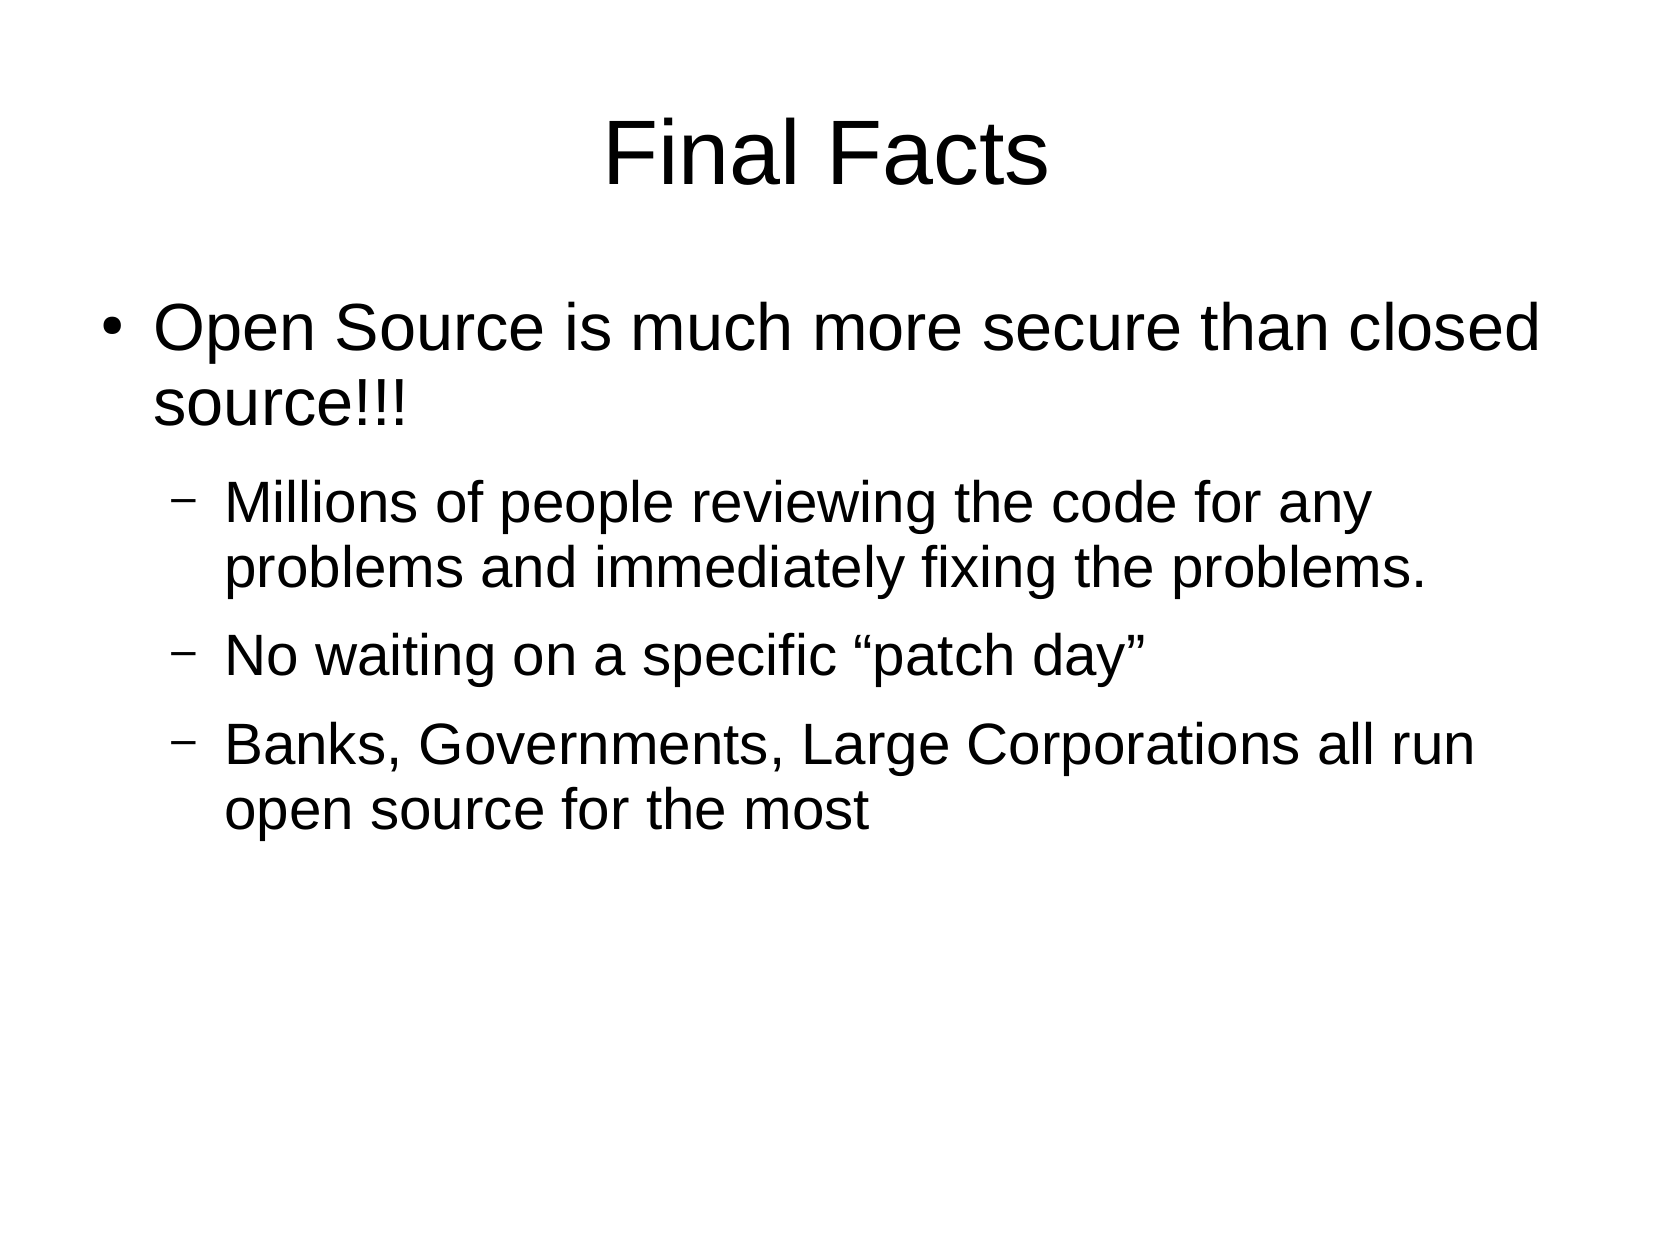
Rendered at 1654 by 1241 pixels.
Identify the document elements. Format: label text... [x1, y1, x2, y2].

title Final Facts [82, 49, 1571, 257]
list Open Source is much more secure than closed source!!! Millions of people reviewing the code for any problems and immediately fixing the problems. No waiting on a specific “patch day” Banks, Governments, Large Corporations all run open source for the most [82, 290, 1571, 1010]
